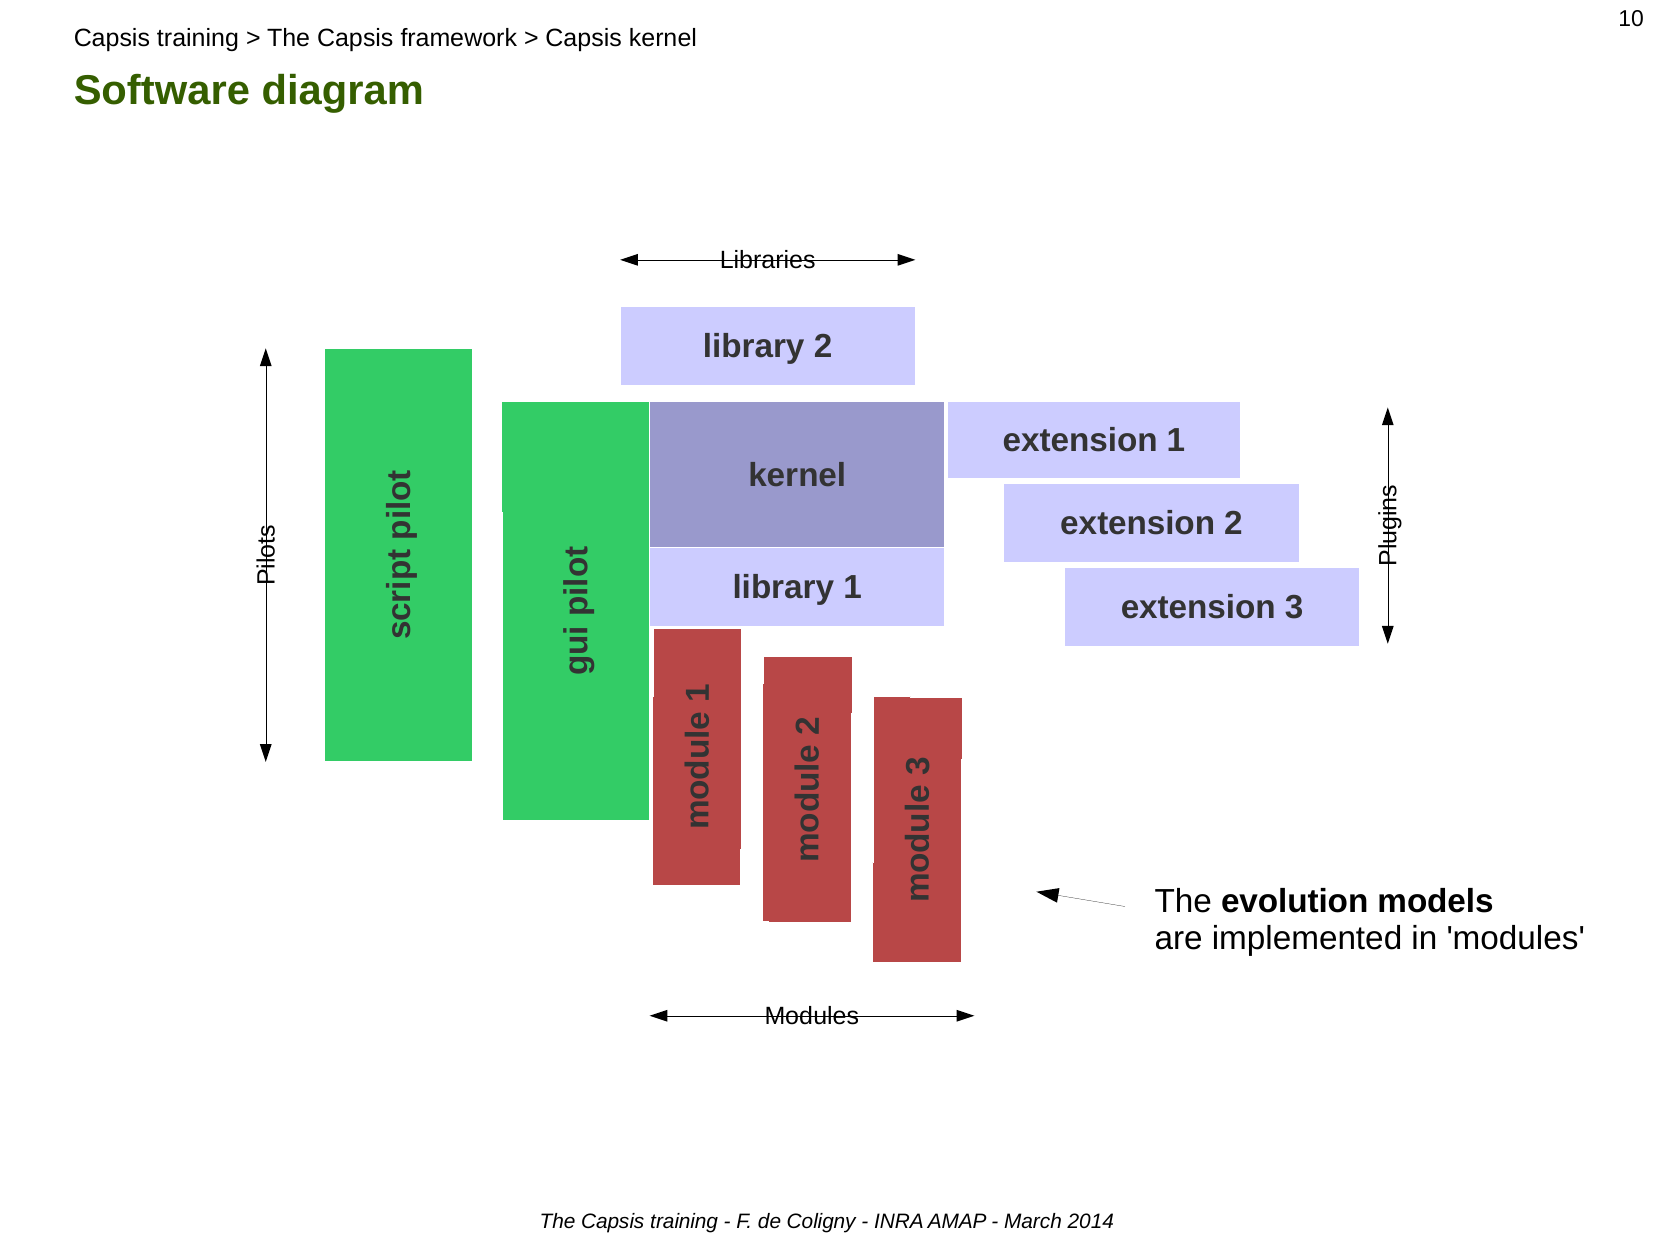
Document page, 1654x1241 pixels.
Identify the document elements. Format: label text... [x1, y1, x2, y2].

text_box library 1 [649, 547, 945, 627]
text_box extension 3 [1064, 567, 1360, 647]
text_box module 1 [652, 628, 742, 886]
text_box Capsis training > The Capsis framework > Capsis kernel [59, 16, 1004, 59]
text_box library 2 [620, 306, 916, 386]
text_box kernel [649, 401, 945, 547]
text_box Software diagram [59, 59, 1099, 121]
text_box extension 1 [947, 401, 1241, 479]
text_box gui pilot [501, 401, 650, 821]
text_box module 3 [872, 696, 963, 963]
text_box The Capsis training - F. de Coligny - INRA AMAP - March 2014 [0, 1201, 1654, 1241]
text_box The evolution models are implemented in 'modules' [1139, 874, 1630, 1003]
text_box script pilot [324, 348, 473, 762]
text_box extension 2 [1003, 483, 1300, 563]
text_box module 2 [762, 656, 853, 923]
